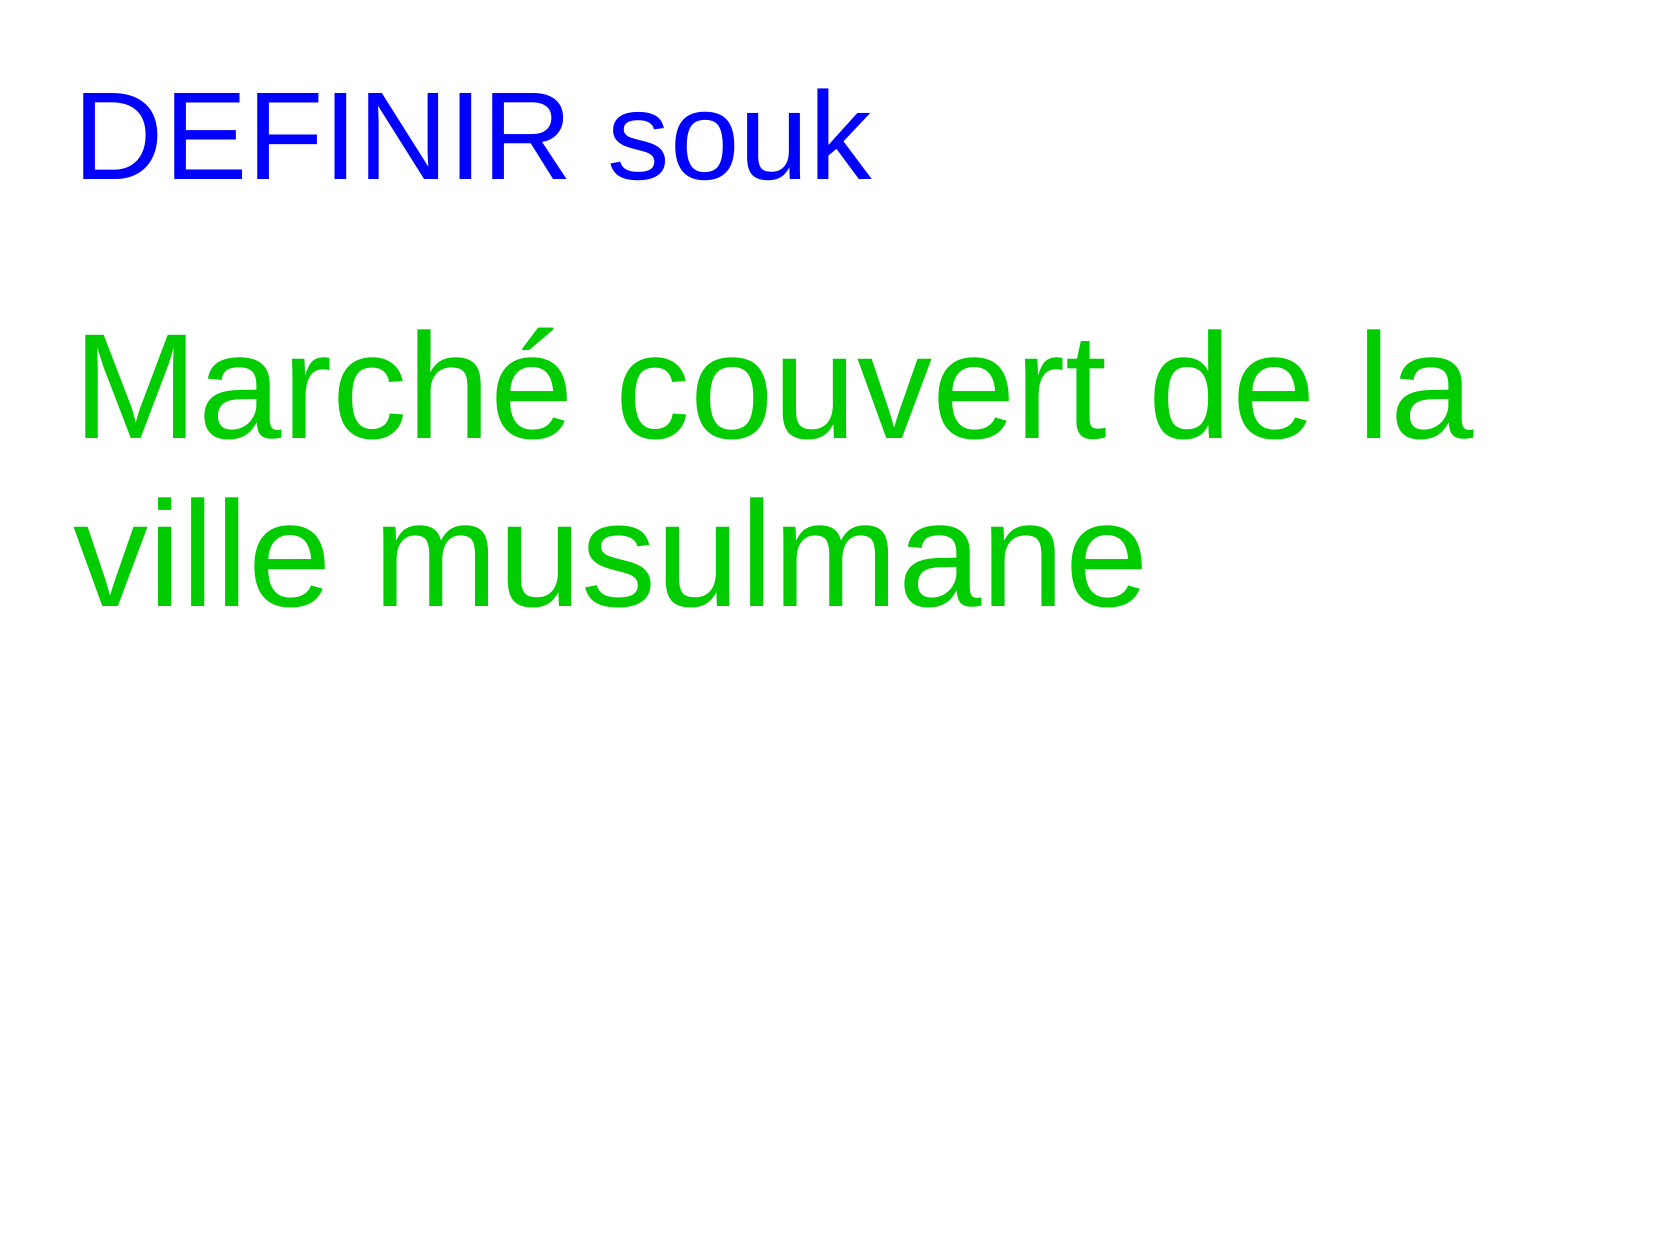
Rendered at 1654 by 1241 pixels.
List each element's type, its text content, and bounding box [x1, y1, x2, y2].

text_box Marché couvert de la ville musulmane [59, 295, 1595, 646]
text_box DEFINIR souk [59, 59, 1595, 214]
